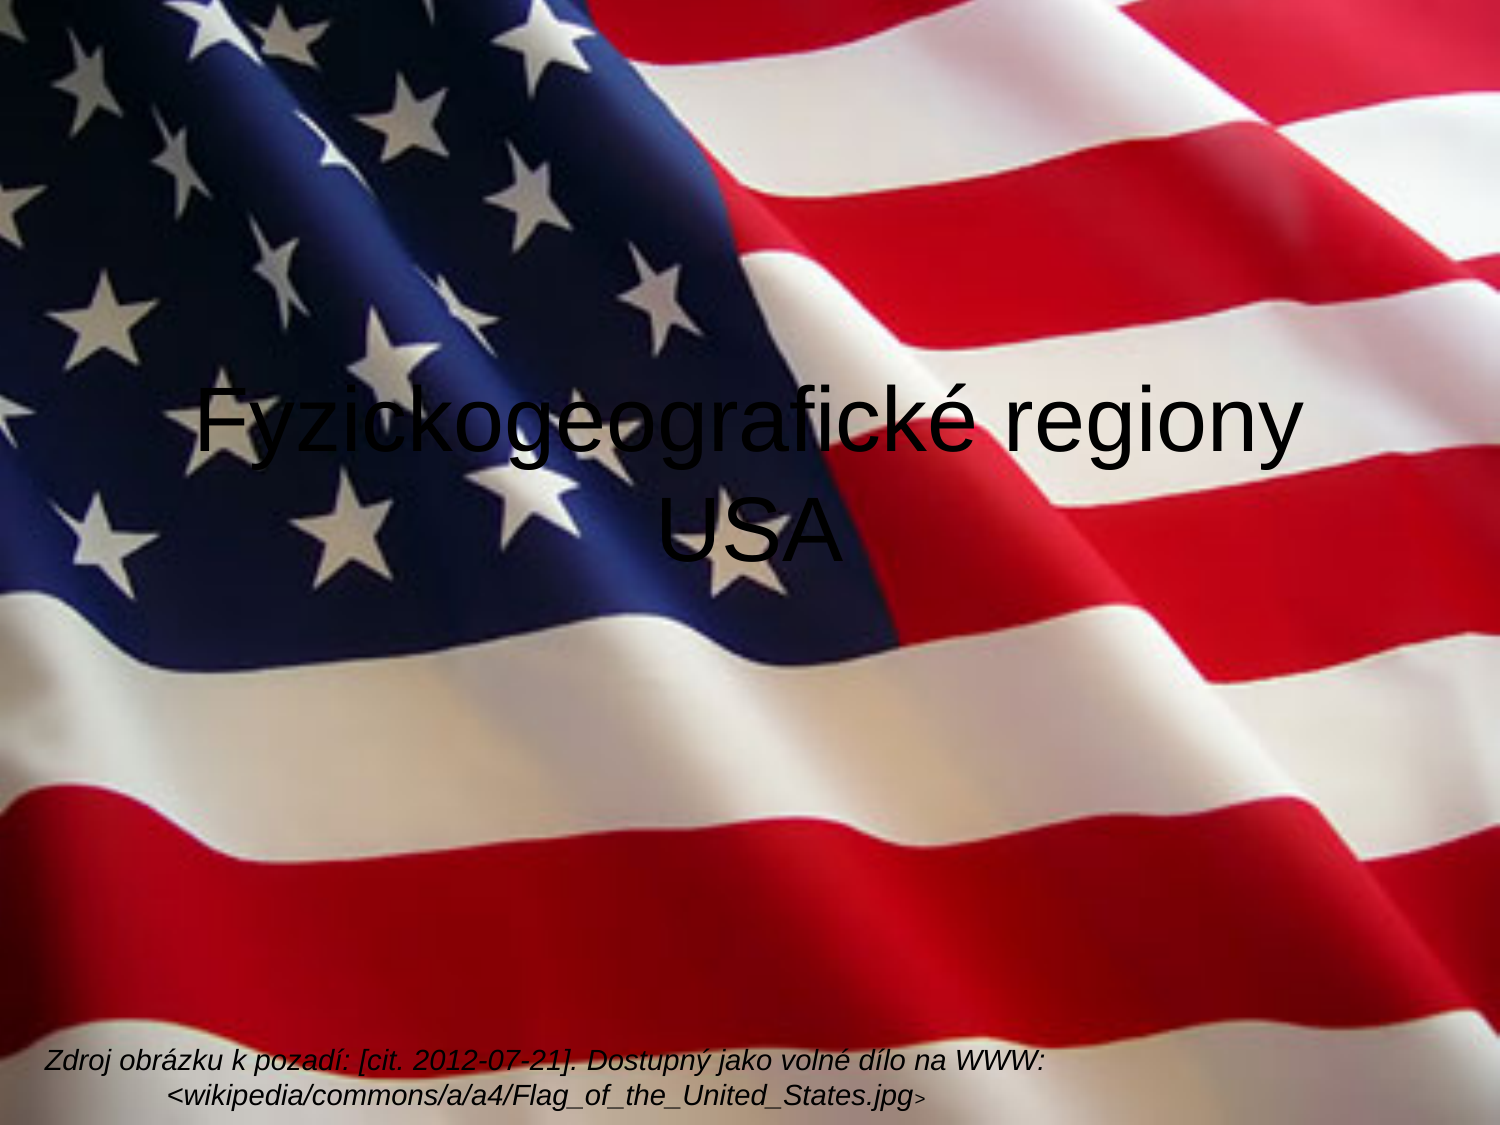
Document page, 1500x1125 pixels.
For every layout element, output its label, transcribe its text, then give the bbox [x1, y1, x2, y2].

text_box Zdroj obrázku k pozadí: [cit. 2012-07-21]. Dostupný jako volné dílo na WWW: <wikipedia/commons/a/a4/Flag_of_the_United_States.jpg> [0, 1034, 1092, 1125]
picture [0, 0, 1500, 1125]
title Fyzickogeografické regiony USA [112, 349, 1388, 591]
